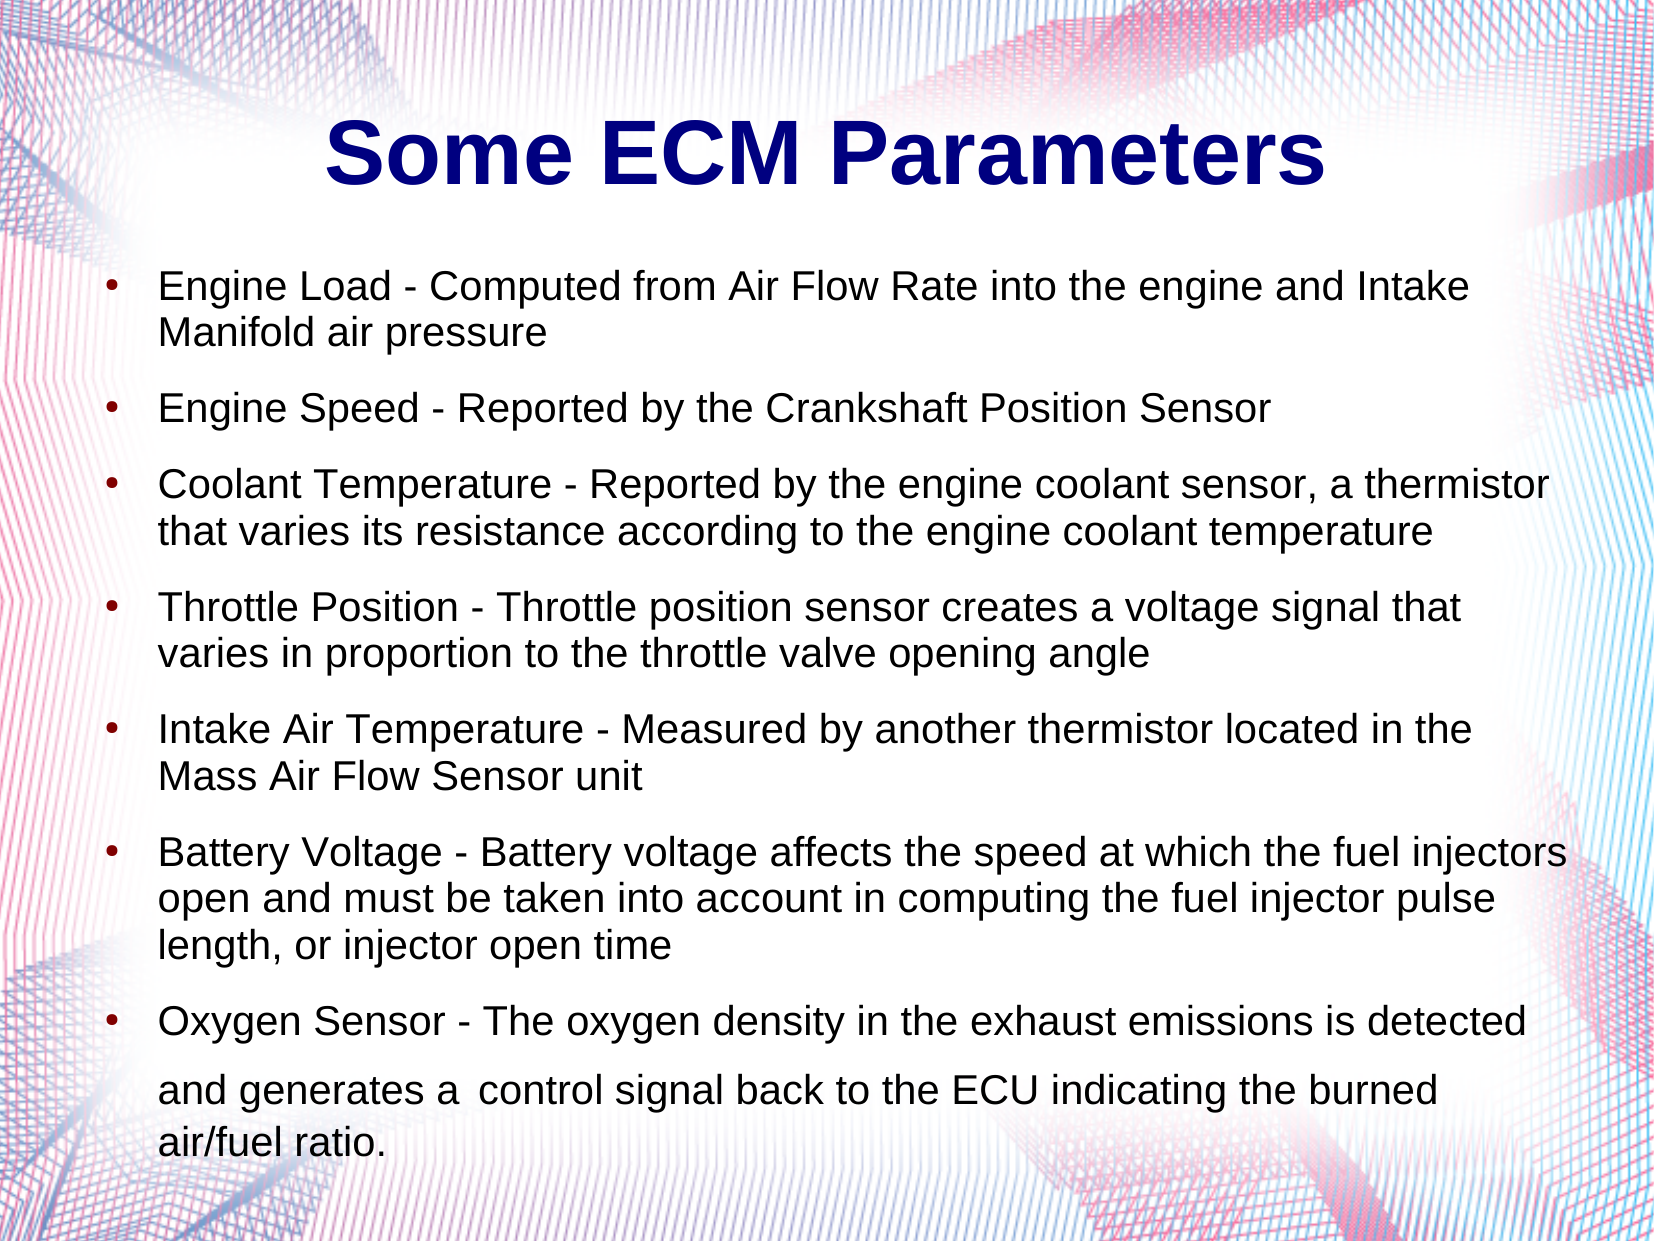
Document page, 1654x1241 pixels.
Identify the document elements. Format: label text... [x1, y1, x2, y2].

title Some ECM Parameters [82, 49, 1571, 257]
picture [0, 0, 1654, 1241]
list Engine Load - Computed from Air Flow Rate into the engine and Intake Manifold air pressure Engine Speed - Reported by the Crankshaft Position Sensor Coolant Temperature - Reported by the engine coolant sensor, a thermistor that varies its resistance according to the engine coolant temperature Throttle Position - Throttle position sensor creates a voltage signal that varies in proportion to the throttle valve opening angle Intake Air Temperature - Measured by another thermistor located in the Mass Air Flow Sensor unit Battery Voltage - Battery voltage affects the speed at which the fuel injectors open and must be taken into account in computing the fuel injector pulse length, or injector open time Oxygen Sensor - The oxygen density in the exhaust emissions is detected and generates a control signal back to the ECU indicating the burned air/fuel ratio. [86, 262, 1576, 1241]
